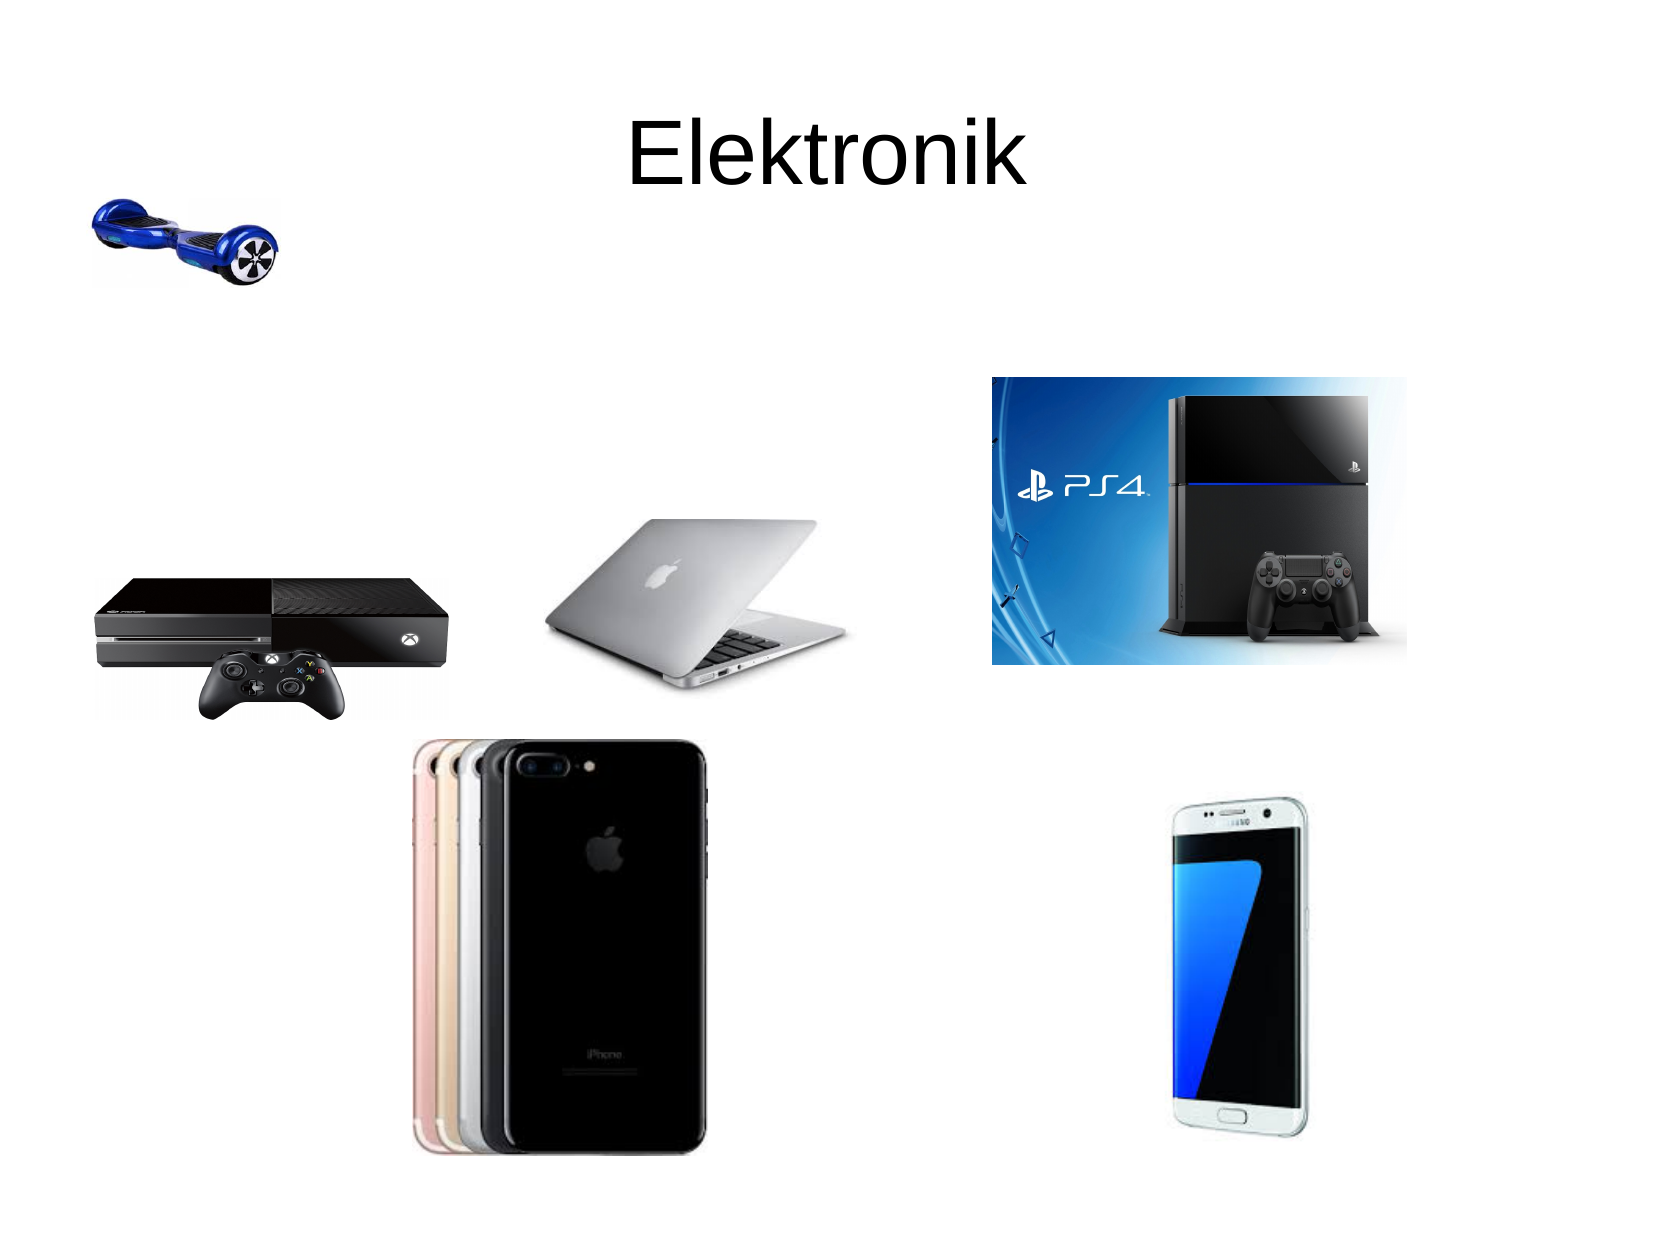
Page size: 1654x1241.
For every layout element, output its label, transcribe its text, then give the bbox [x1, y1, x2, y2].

picture [94, 578, 449, 720]
picture [86, 188, 284, 296]
picture [992, 377, 1407, 665]
picture [412, 739, 708, 1156]
title Elektronik [82, 49, 1571, 257]
picture [543, 519, 883, 701]
picture [1065, 791, 1418, 1143]
